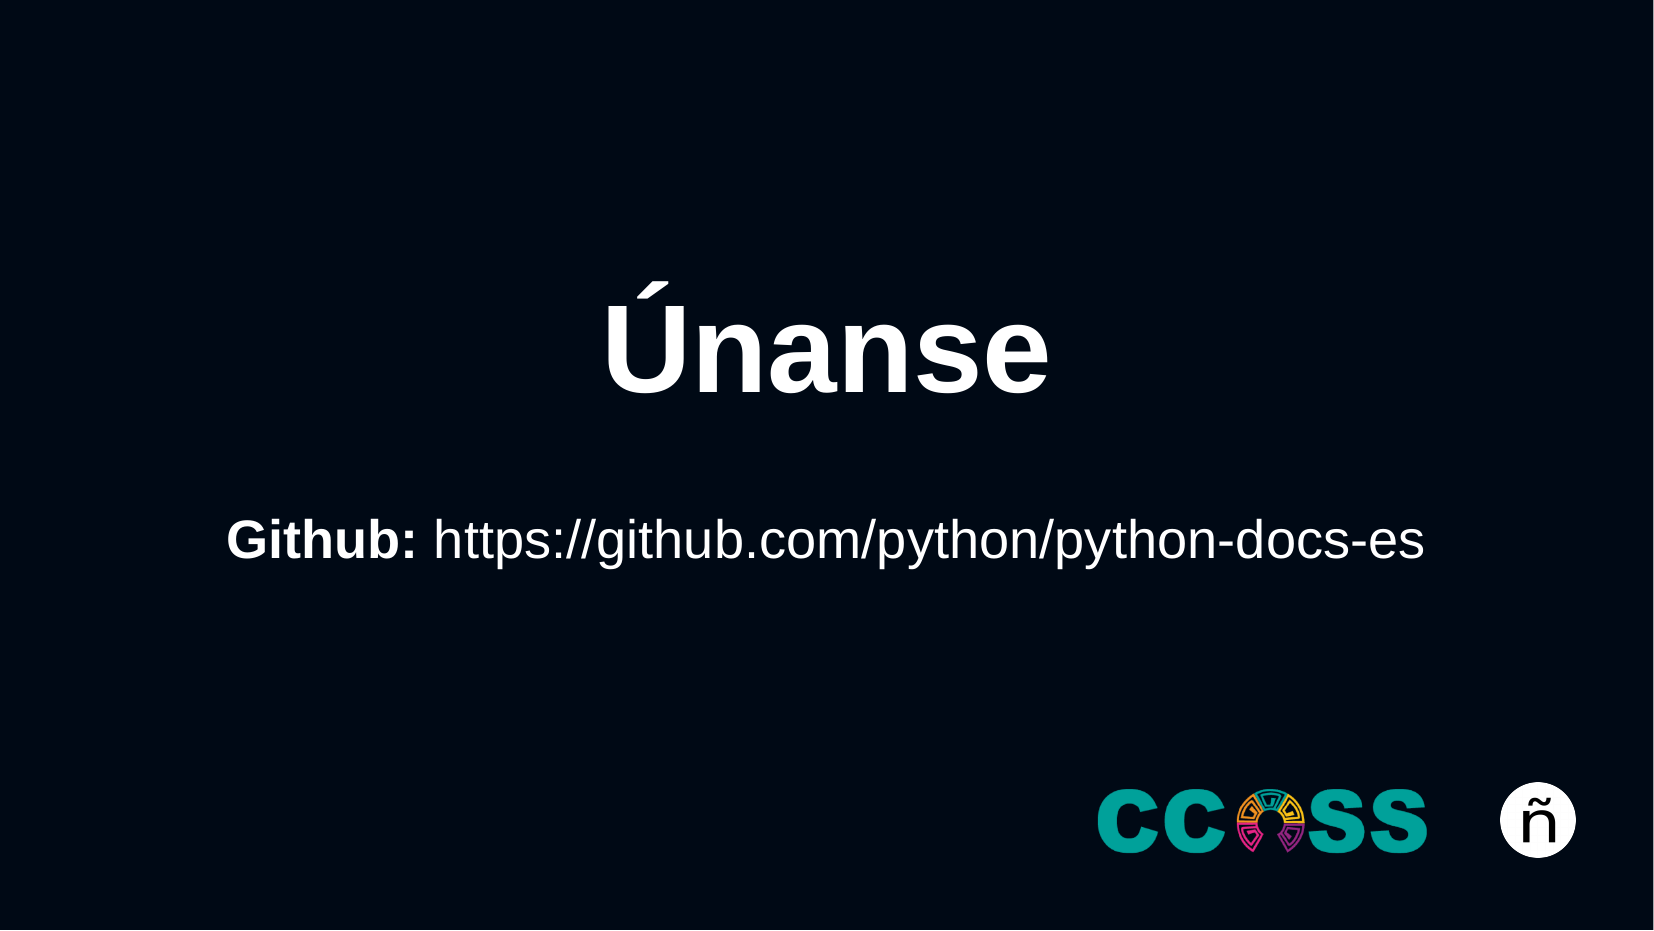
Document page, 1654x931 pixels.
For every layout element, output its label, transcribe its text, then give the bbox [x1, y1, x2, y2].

picture [1090, 780, 1436, 861]
title Únanse [82, 195, 1571, 503]
picture [1500, 782, 1576, 858]
text_box Github: https://github.com/python/python-docs-es [181, 502, 1472, 623]
